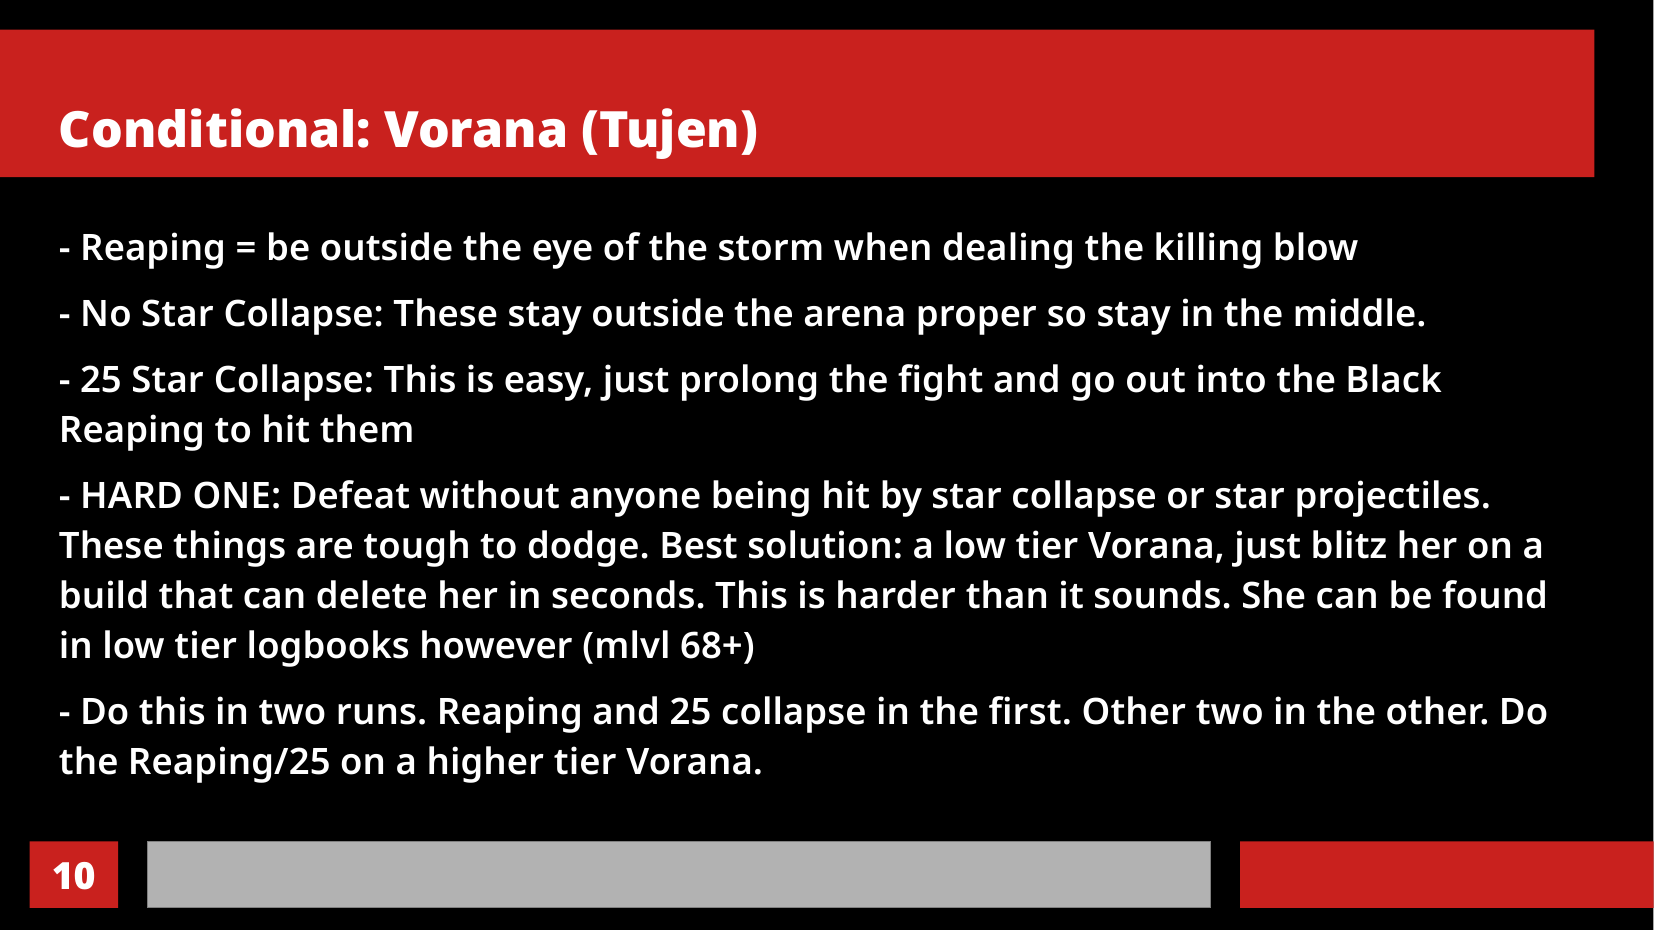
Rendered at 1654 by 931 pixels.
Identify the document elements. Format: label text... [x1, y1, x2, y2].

title Conditional: Vorana (Tujen) [59, 44, 1595, 163]
list - Reaping = be outside the eye of the storm when dealing the killing blow - No Star Collapse: These stay outside the arena proper so stay in the middle. - 25 Star Collapse: This is easy, just prolong the fight and go out into the Black Reaping to hit them - HARD ONE: Defeat without anyone being hit by star collapse or star projectiles. These things are tough to dodge. Best solution: a low tier Vorana, just blitz her on a build that can delete her in seconds. This is harder than it sounds. She can be found in low tier logbooks however (mlvl 68+) - Do this in two runs. Reaping and 25 collapse in the first. Other two in the other. Do the Reaping/25 on a higher tier Vorana. [59, 221, 1565, 798]
